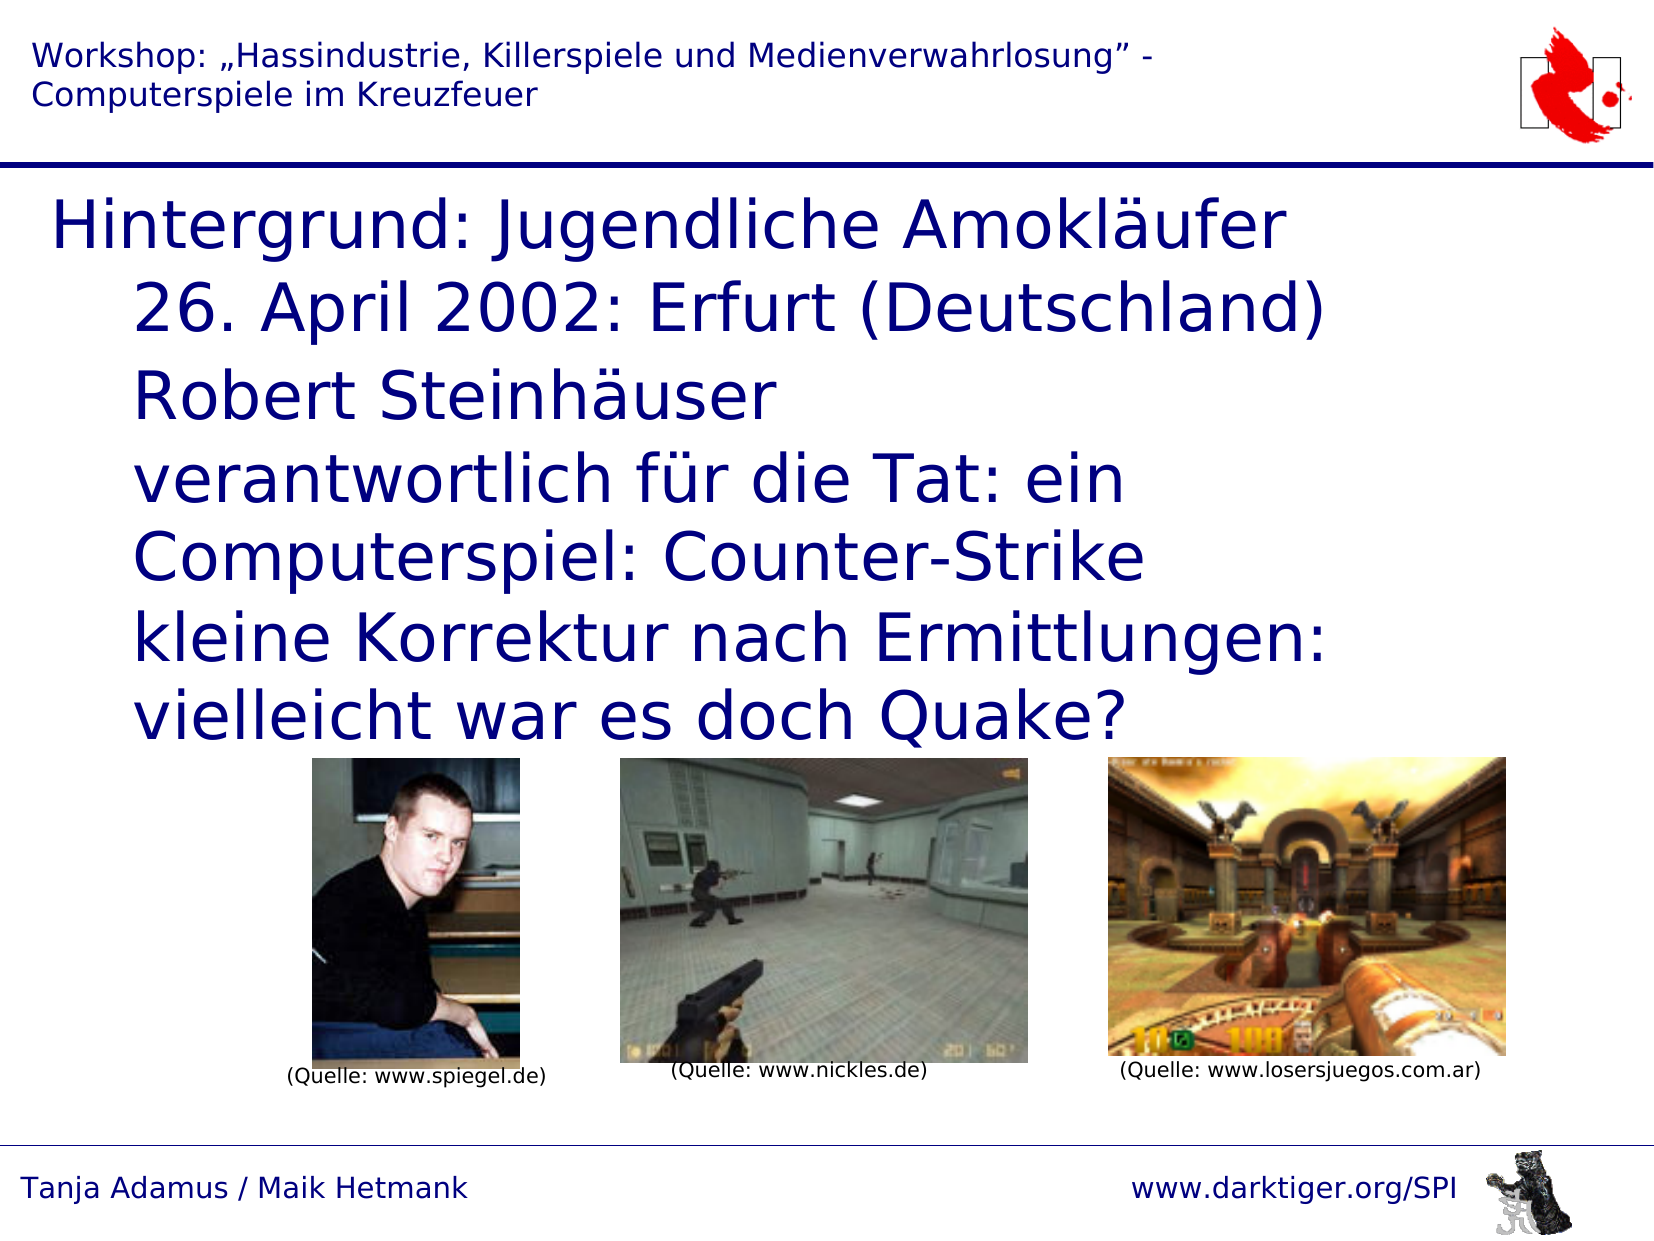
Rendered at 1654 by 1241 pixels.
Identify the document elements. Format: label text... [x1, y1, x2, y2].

text_box 26. April 2002: Erfurt (Deutschland) [118, 261, 1625, 350]
text_box kleine Korrektur nach Ermittlungen: vielleicht war es doch Quake? [118, 592, 1625, 763]
text_box Hintergrund: Jugendliche Amokläufer [35, 179, 1565, 272]
picture [312, 758, 520, 1057]
picture [620, 758, 1028, 1063]
text_box (Quelle: www.losersjuegos.com.ar) [1104, 1051, 1497, 1091]
picture [1503, 16, 1632, 148]
text_box Workshop: „Hassindustrie, Killerspiele und Medienverwahrlosung” - Computerspiele im Kreuzfeuer [16, 29, 1418, 178]
text_box (Quelle: www.nickles.de) [655, 1051, 944, 1091]
text_box verantwortlich für die Tat: ein Computerspiel: Counter-Strike [118, 432, 1625, 592]
picture [1486, 1150, 1572, 1235]
text_box Robert Steinhäuser [118, 350, 1625, 432]
picture [1108, 757, 1506, 1056]
text_box (Quelle: www.spiegel.de) [271, 1057, 562, 1097]
